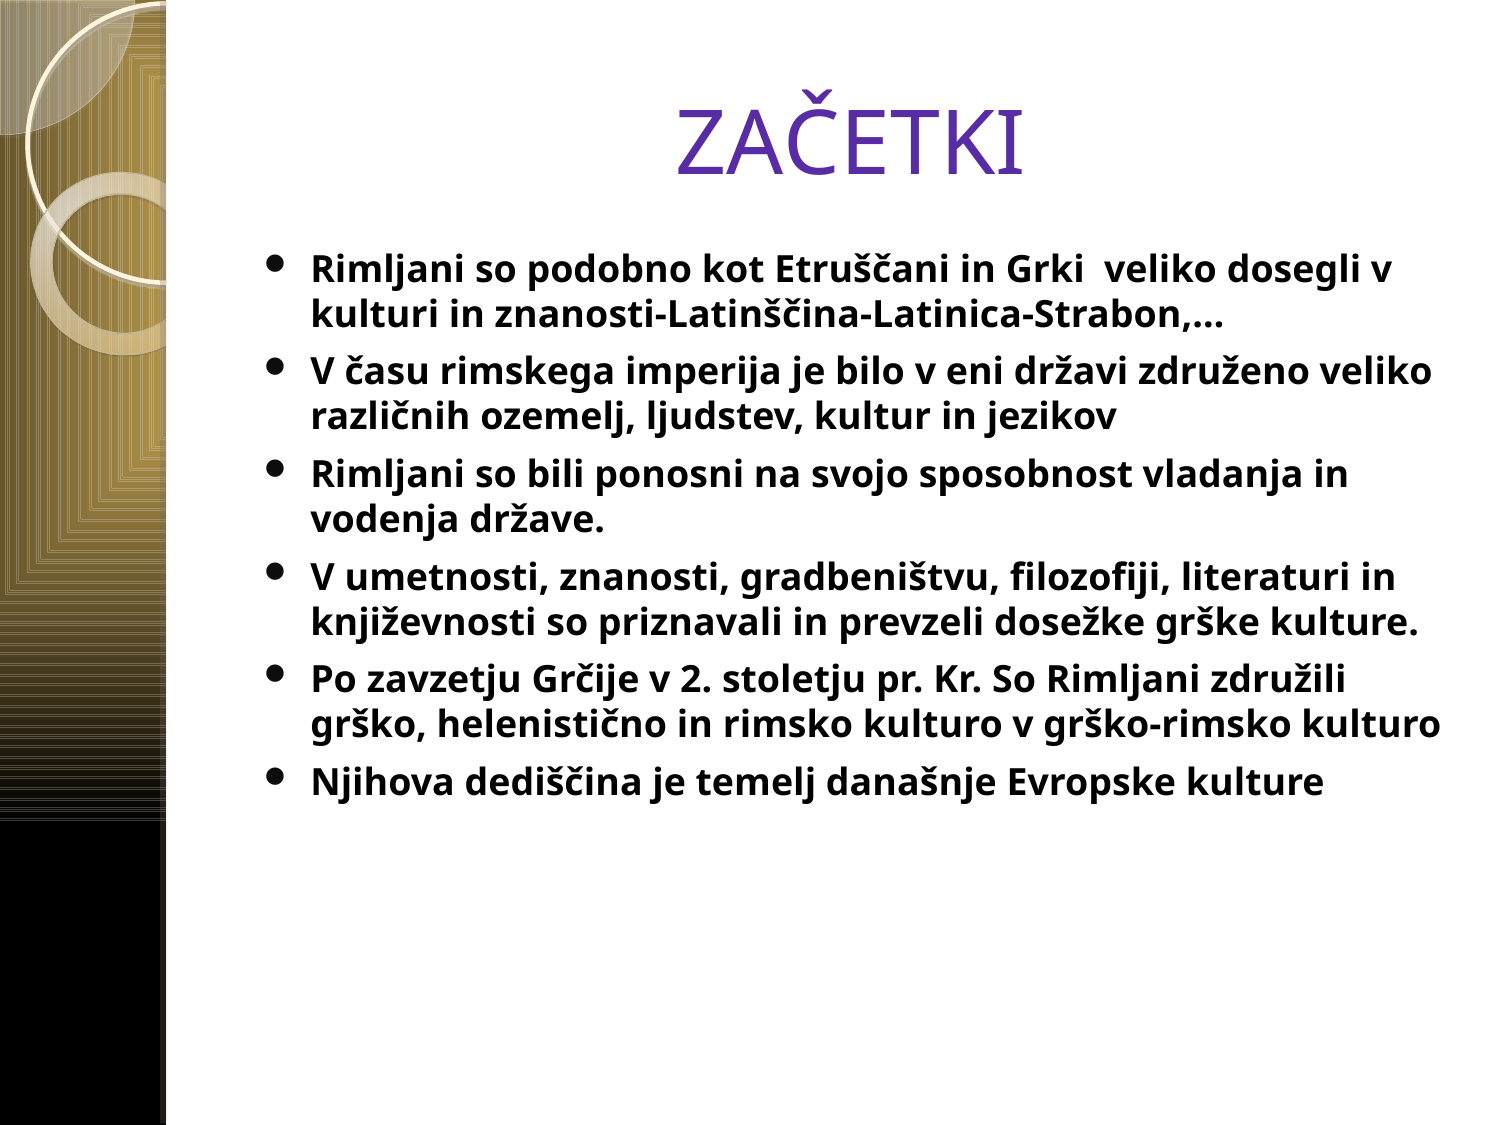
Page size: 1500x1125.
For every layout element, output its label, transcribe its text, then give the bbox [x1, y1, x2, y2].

list Rimljani so podobno kot Etruščani in Grki veliko dosegli v kulturi in znanosti-Latinščina-Latinica-Strabon,… V času rimskega imperija je bilo v eni državi združeno veliko različnih ozemelj, ljudstev, kultur in jezikov Rimljani so bili ponosni na svojo sposobnost vladanja in vodenja države. V umetnosti, znanosti, gradbeništvu, filozofiji, literaturi in književnosti so priznavali in prevzeli dosežke grške kulture. Po zavzetju Grčije v 2. stoletju pr. Kr. So Rimljani združili grško, helenistično in rimsko kulturo v grško-rimsko kulturo Njihova dediščina je temelj današnje Evropske kulture [235, 237, 1466, 1025]
title ZAČETKI [235, 45, 1466, 233]
